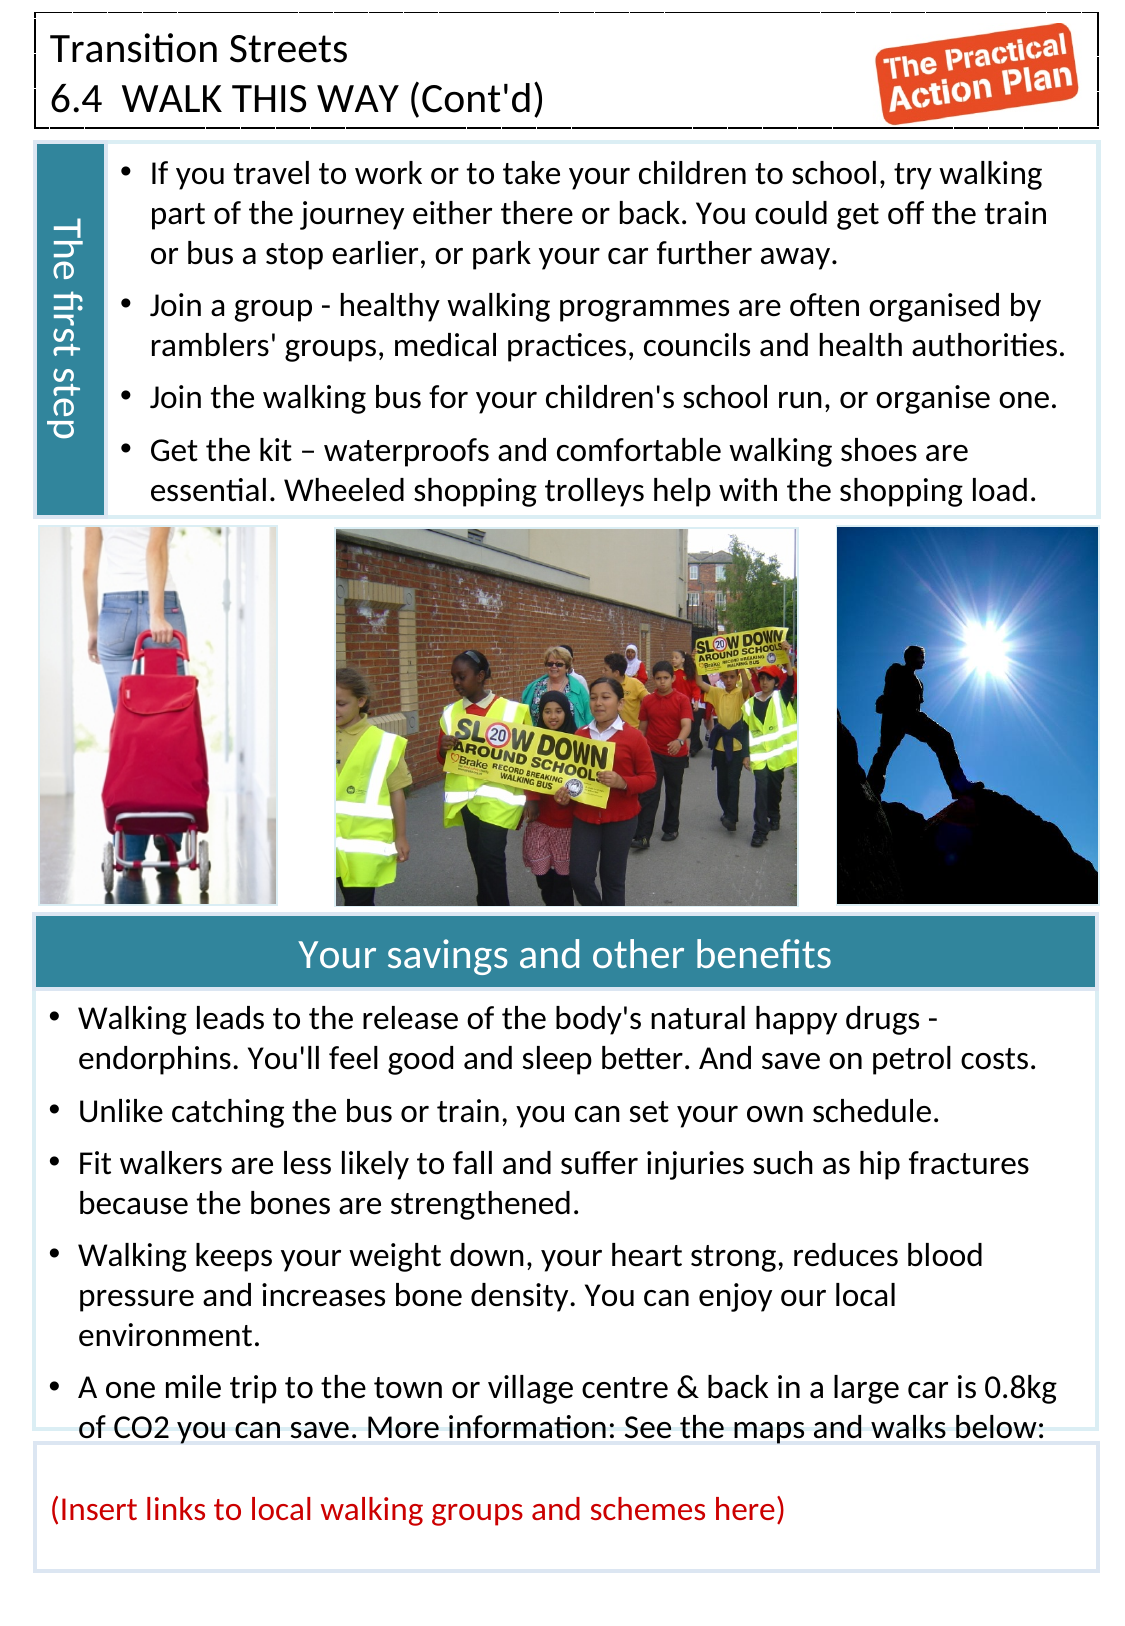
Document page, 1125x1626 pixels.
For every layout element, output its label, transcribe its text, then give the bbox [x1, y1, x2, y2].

text_box If you travel to work or to take your children to school, try walking part of the journey either there or back. You could get off the train or bus a stop earlier, or park your car further away. Join a group - healthy walking programmes are often organised by ramblers' groups, medical practices, councils and health authorities. Join the walking bus for your children's school run, or organise one. Get the kit – waterproofs and comfortable walking shoes are essential. Wheeled shopping trolleys help with the shopping load. [107, 141, 1099, 518]
text_box (Insert links to local walking groups and schemes here) [35, 1442, 1099, 1571]
picture [837, 527, 1099, 905]
text_box Walking leads to the release of the body's natural happy drugs - endorphins. You'll feel good and sleep better. And save on petrol costs. Unlike catching the bus or train, you can set your own schedule. Fit walkers are less likely to fall and suffer injuries such as hip fractures because the bones are strengthened. Walking keeps your weight down, your heart strong, reduces blood pressure and increases bone density. You can enjoy our local environment. A one mile trip to the town or village centre & back in a large car is 0.8kg of CO2 you can save. More information: See the maps and walks below: [33, 989, 1097, 1430]
picture [39, 527, 277, 905]
text_box Your savings and other benefits [33, 914, 1097, 989]
text_box The first step [35, 141, 107, 518]
picture [335, 528, 798, 906]
text_box Transition Streets 6.4 WALK THIS WAY (Cont'd) [35, 12, 1099, 129]
